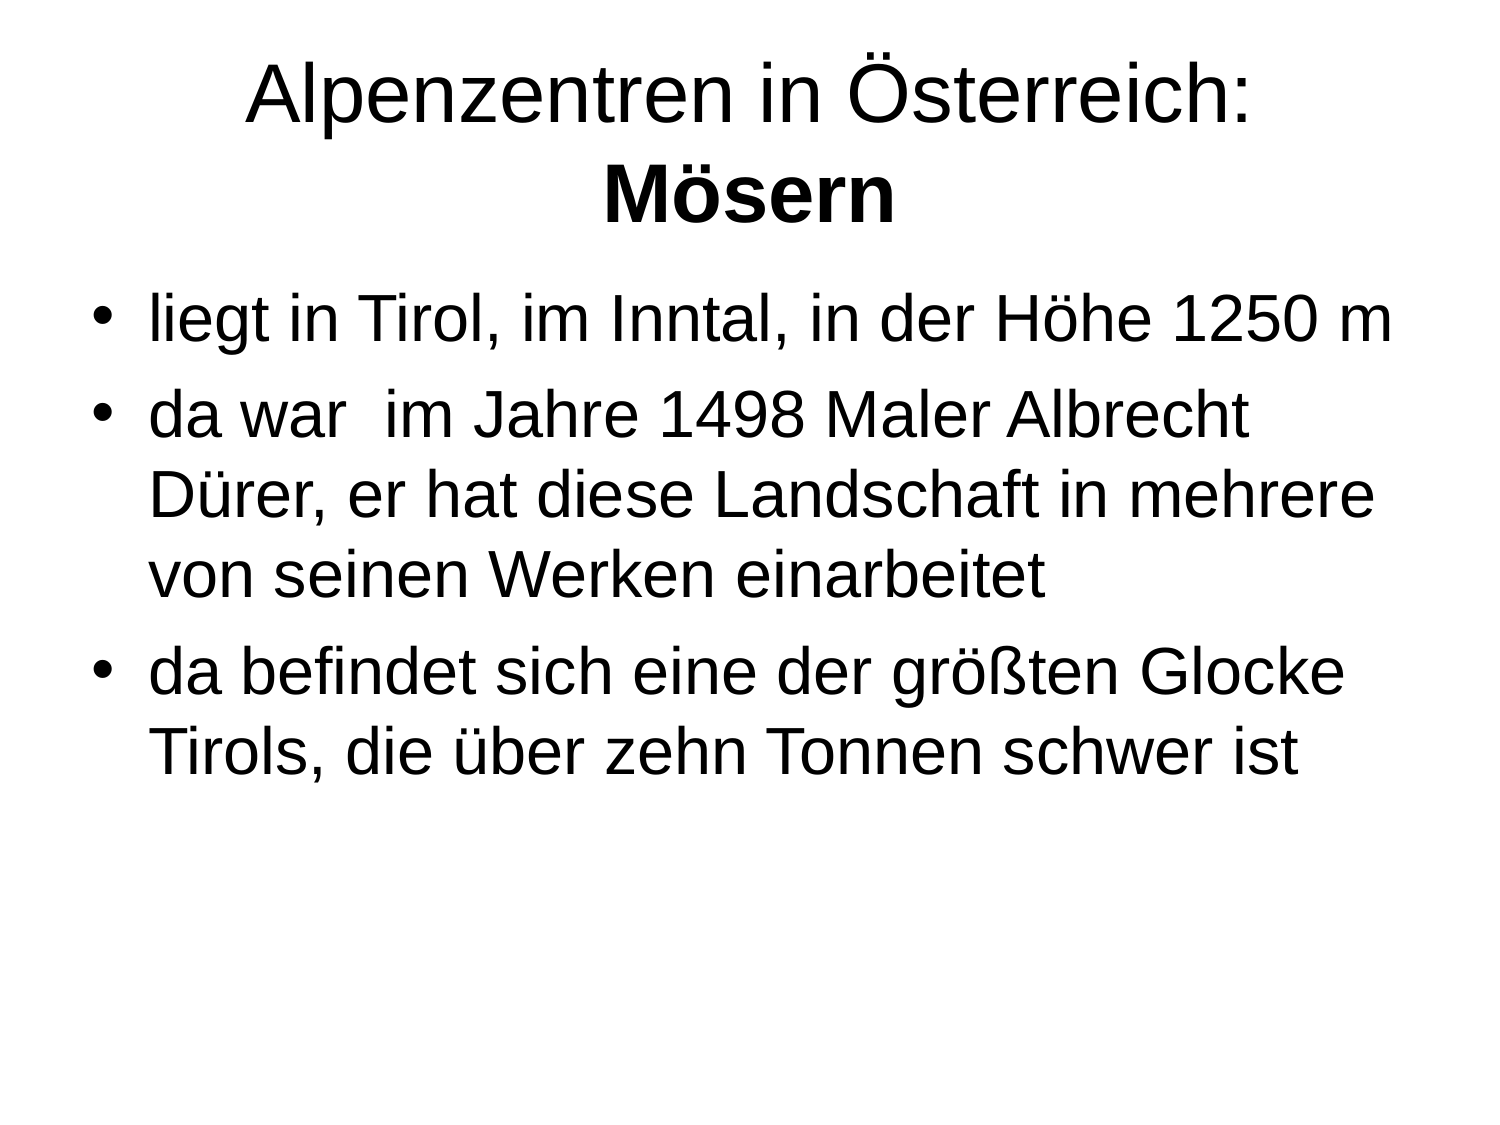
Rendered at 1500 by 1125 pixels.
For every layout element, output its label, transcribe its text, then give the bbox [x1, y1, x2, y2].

list liegt in Tirol, im Inntal, in der Höhe 1250 m da war im Jahre 1498 Maler Albrecht Dürer, er hat diese Landschaft in mehrere von seinen Werken einarbeitet da befindet sich eine der größten Glocke Tirols, die über zehn Tonnen schwer ist [76, 267, 1427, 1010]
title Alpenzentren in Österreich: Mösern [75, 31, 1426, 247]
